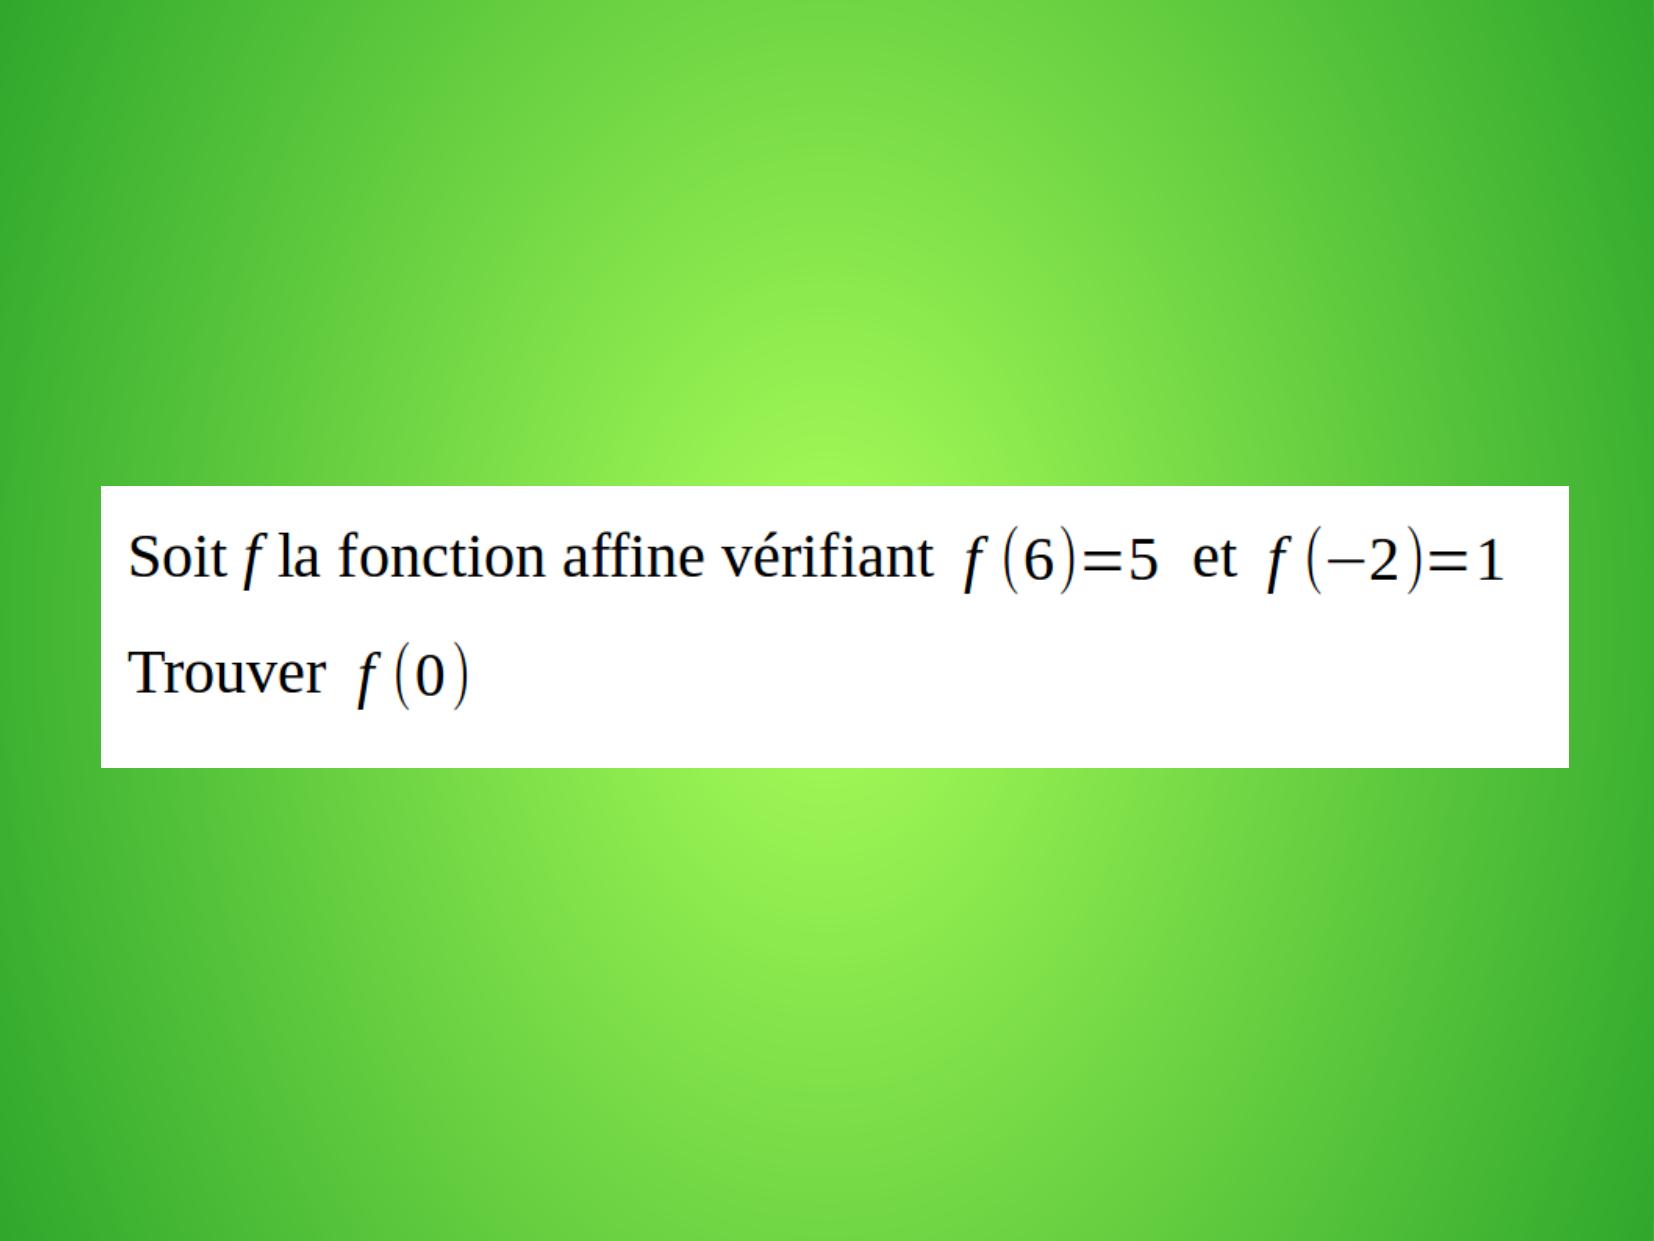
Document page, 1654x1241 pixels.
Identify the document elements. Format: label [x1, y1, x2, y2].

picture [101, 486, 1569, 768]
